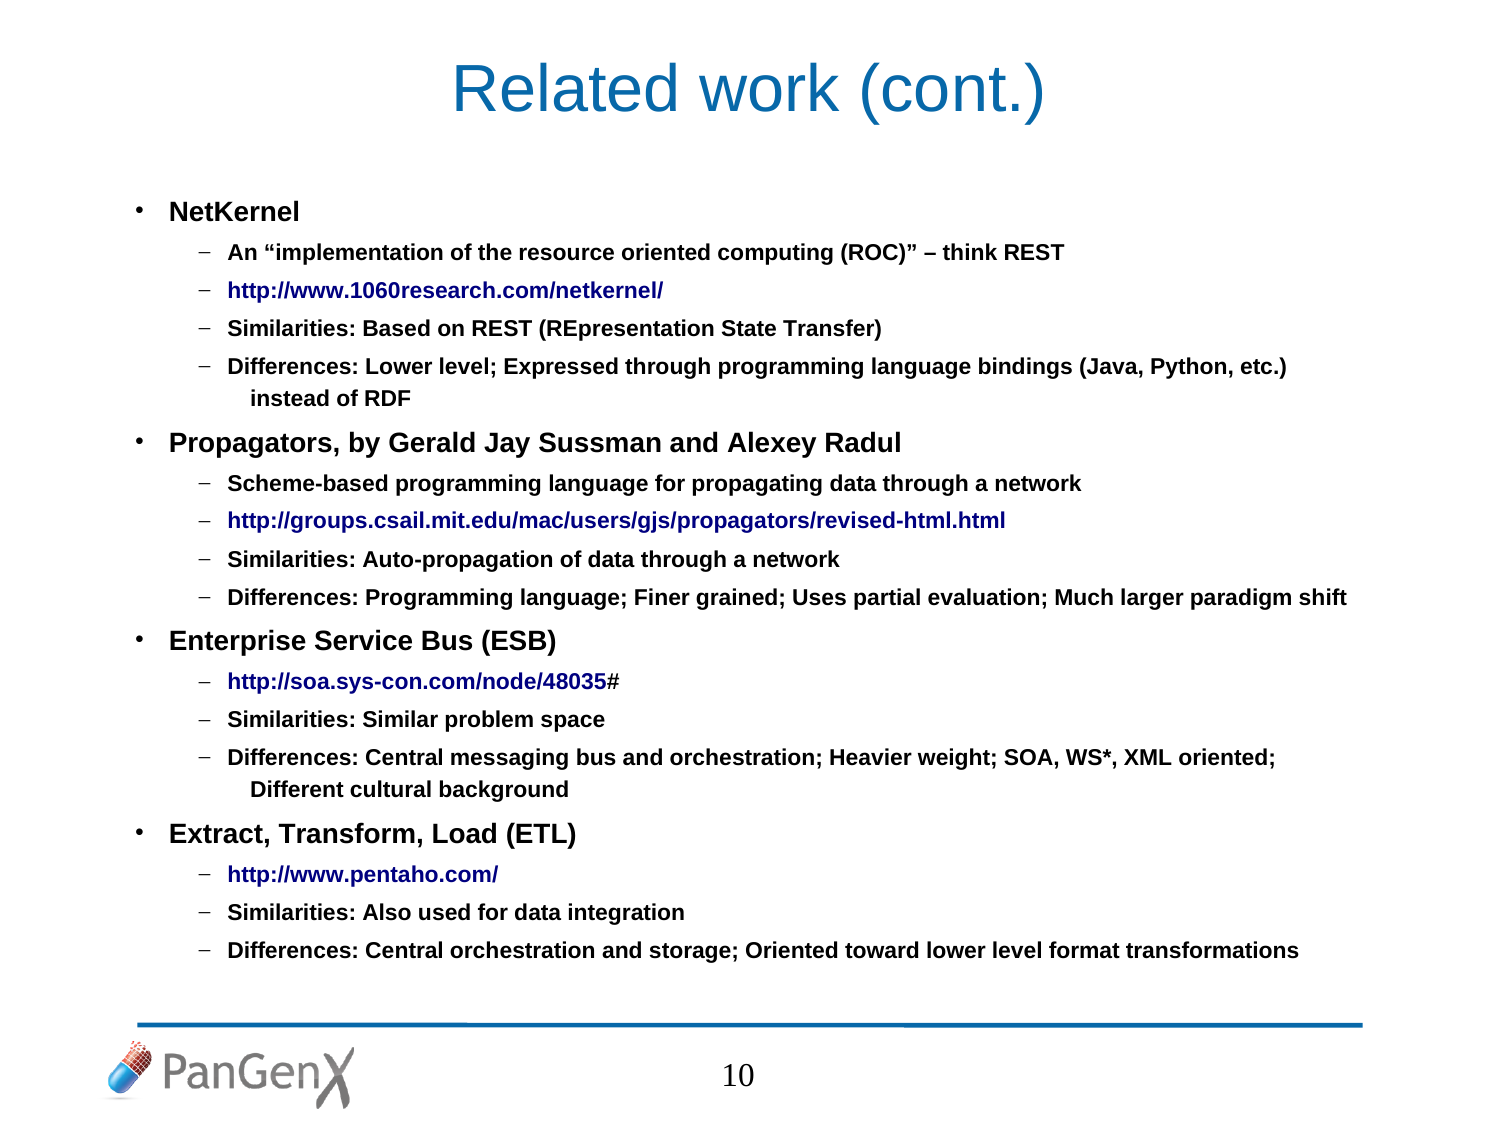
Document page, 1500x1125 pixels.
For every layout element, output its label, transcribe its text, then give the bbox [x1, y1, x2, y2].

title Related work (cont.) [0, 6, 1500, 149]
list NetKernel An “implementation of the resource oriented computing (ROC)” – think REST http://www.1060research.com/netkernel/ Similarities: Based on REST (REpresentation State Transfer) Differences: Lower level; Expressed through programming language bindings (Java, Python, etc.) instead of RDF Propagators, by Gerald Jay Sussman and Alexey Radul Scheme-based programming language for propagating data through a network http://groups.csail.mit.edu/mac/users/gjs/propagators/revised-html.html Similarities: Auto-propagation of data through a network Differences: Programming language; Finer grained; Uses partial evaluation; Much larger paradigm shift Enterprise Service Bus (ESB) http://soa.sys-con.com/node/48035# Similarities: Similar problem space Differences: Central messaging bus and orchestration; Heavier weight; SOA, WS*, XML oriented; Different cultural background Extract, Transform, Load (ETL) http://www.pentaho.com/ Similarities: Also used for data integration Differences: Central orchestration and storage; Oriented toward lower level format transformations [115, 179, 1387, 1005]
picture [89, 1041, 354, 1109]
